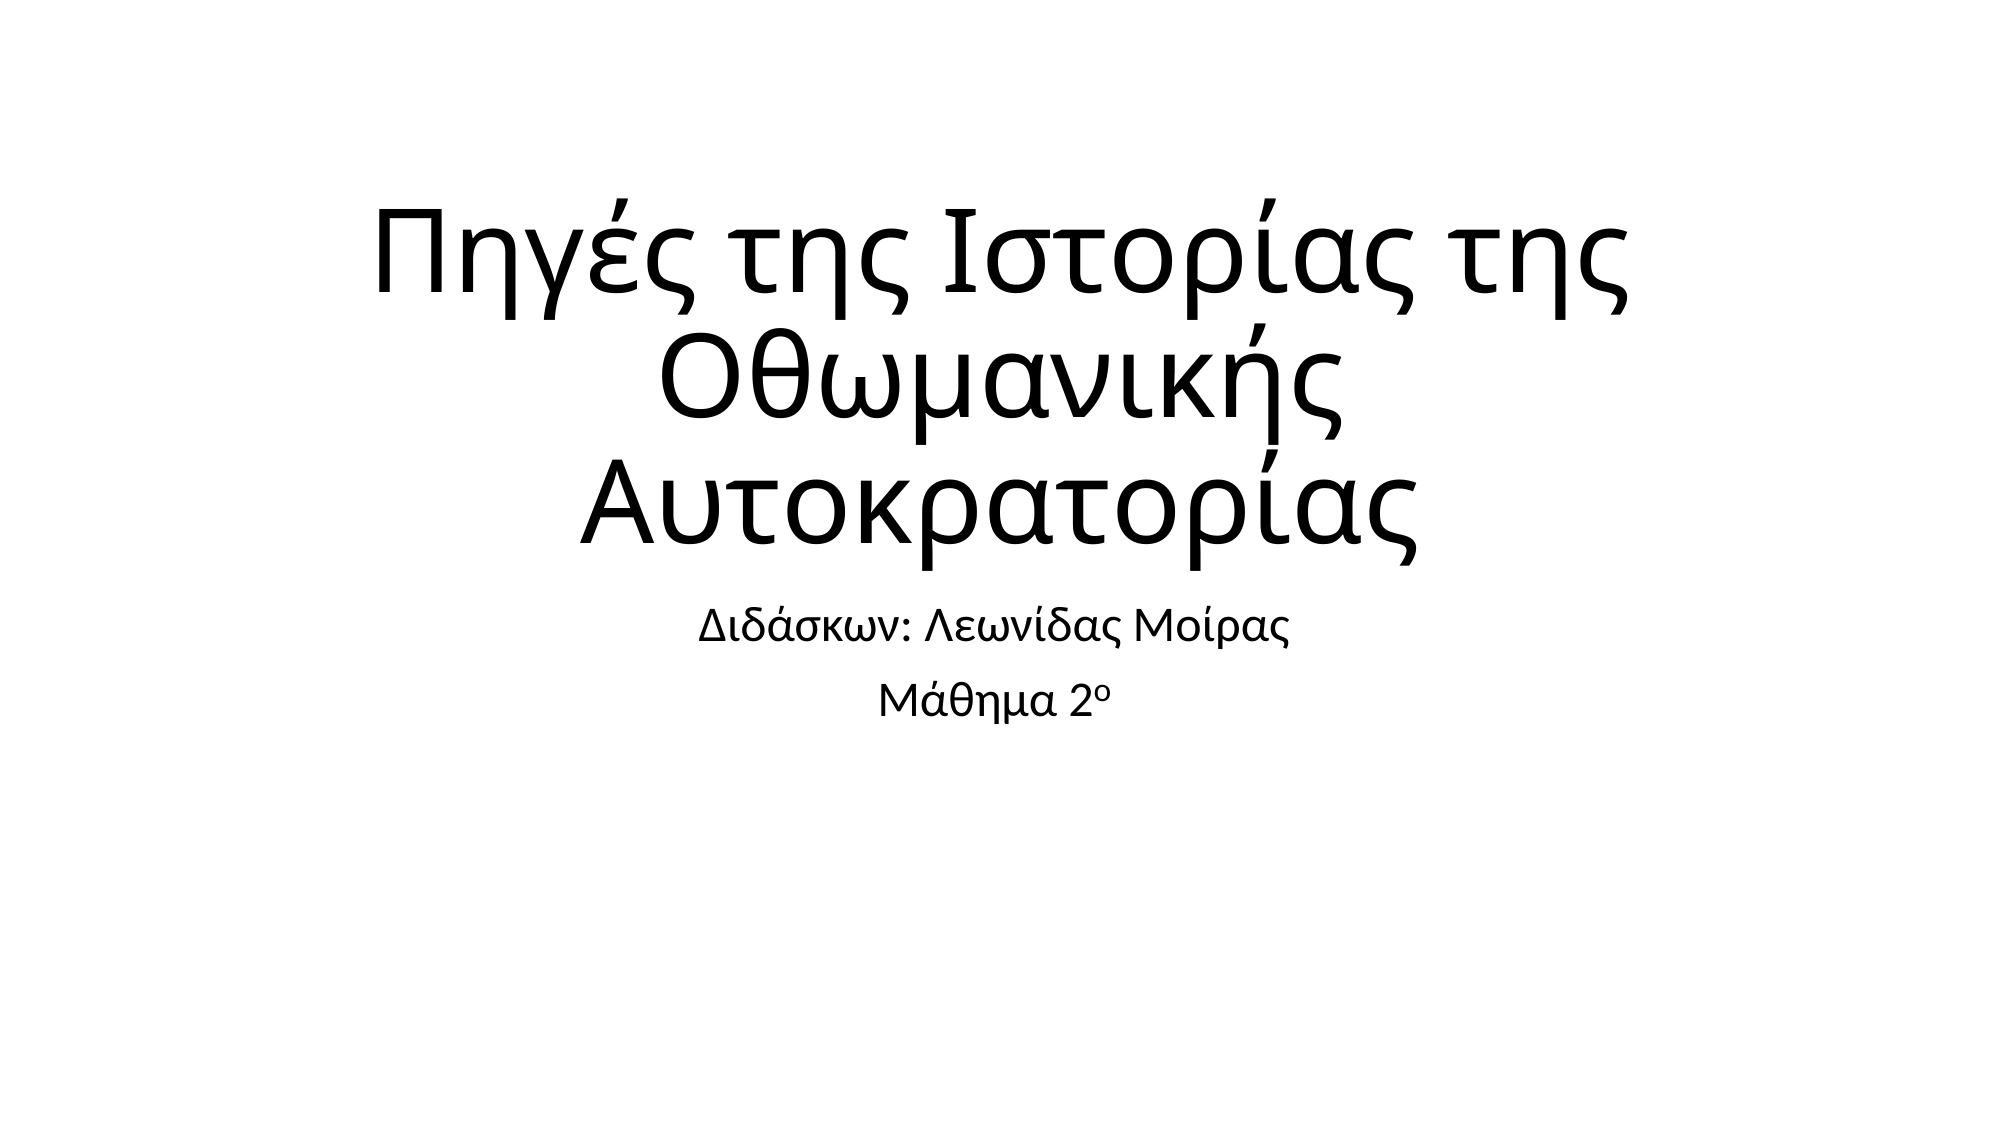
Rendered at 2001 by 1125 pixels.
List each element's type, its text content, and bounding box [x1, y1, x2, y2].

subtitle Διδάσκων: Λεωνίδας Μοίρας Μάθημα 2ο [249, 590, 1750, 863]
title Πηγές της Ιστορίας της Οθωμανικής Αυτοκρατορίας [249, 184, 1750, 576]
